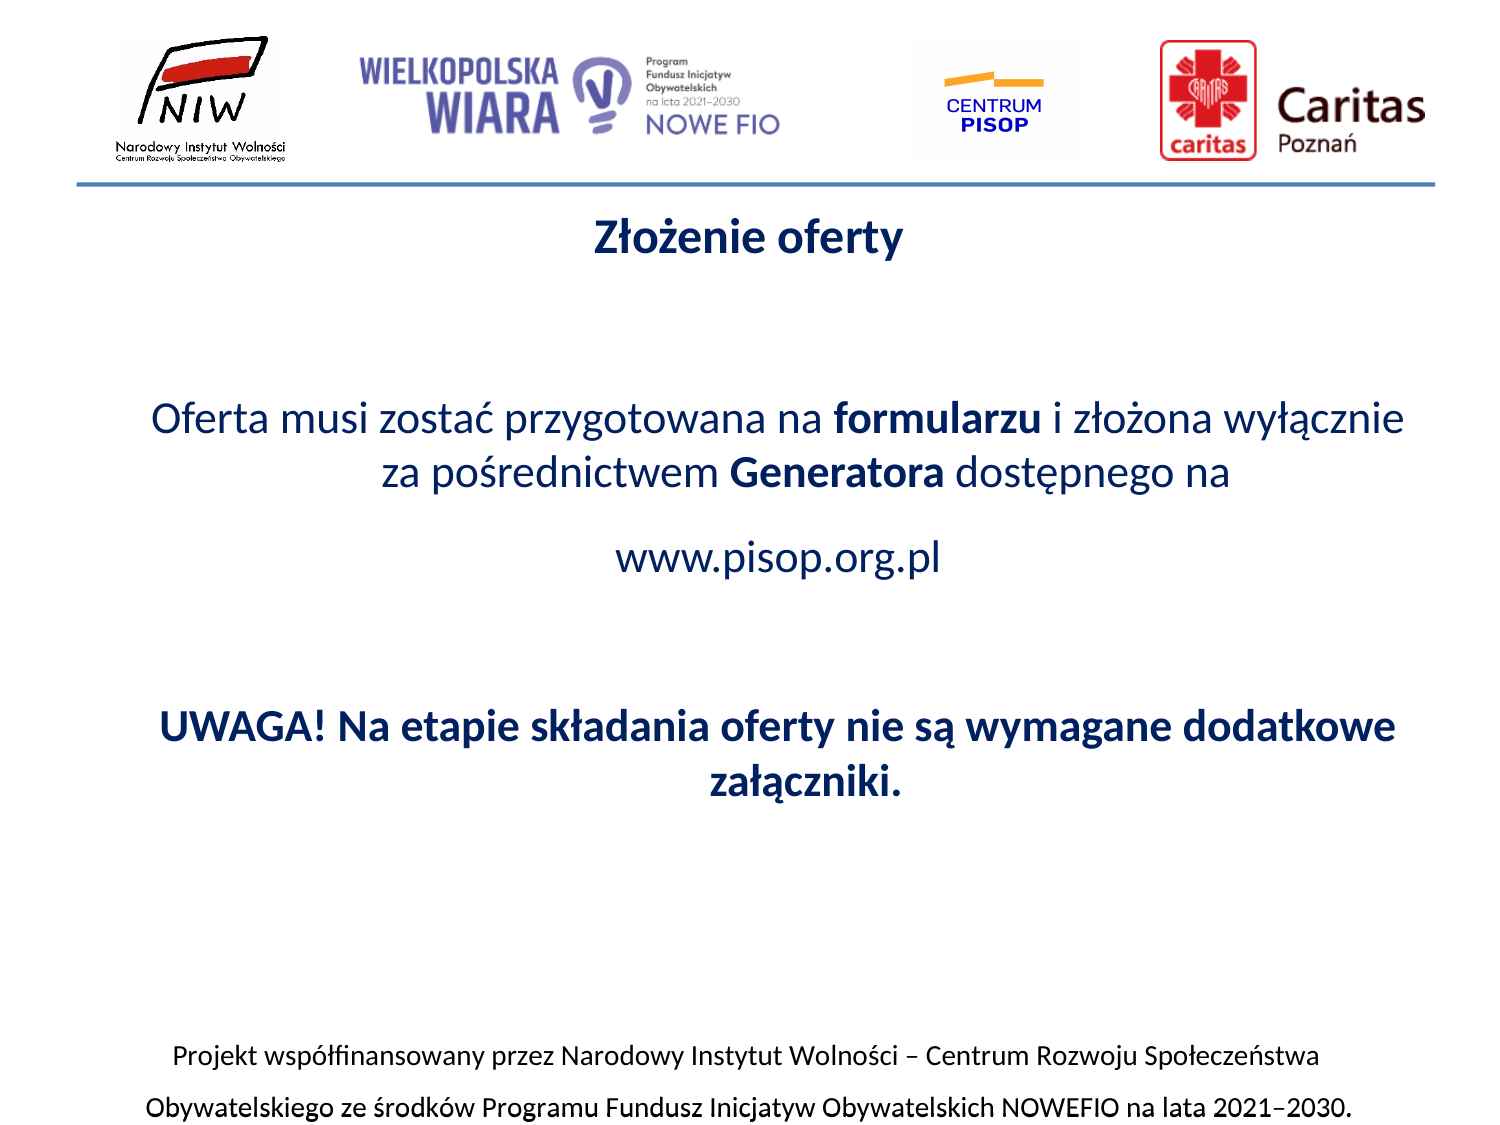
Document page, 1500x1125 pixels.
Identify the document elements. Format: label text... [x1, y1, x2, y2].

list Oferta musi zostać przygotowana na formularzu i złożona wyłącznie za pośrednictwem Generatora dostępnego na www.pisop.org.pl UWAGA! Na etapie składania oferty nie są wymagane dodatkowe załączniki. [75, 312, 1425, 904]
title Złożenie oferty [112, 196, 1388, 312]
